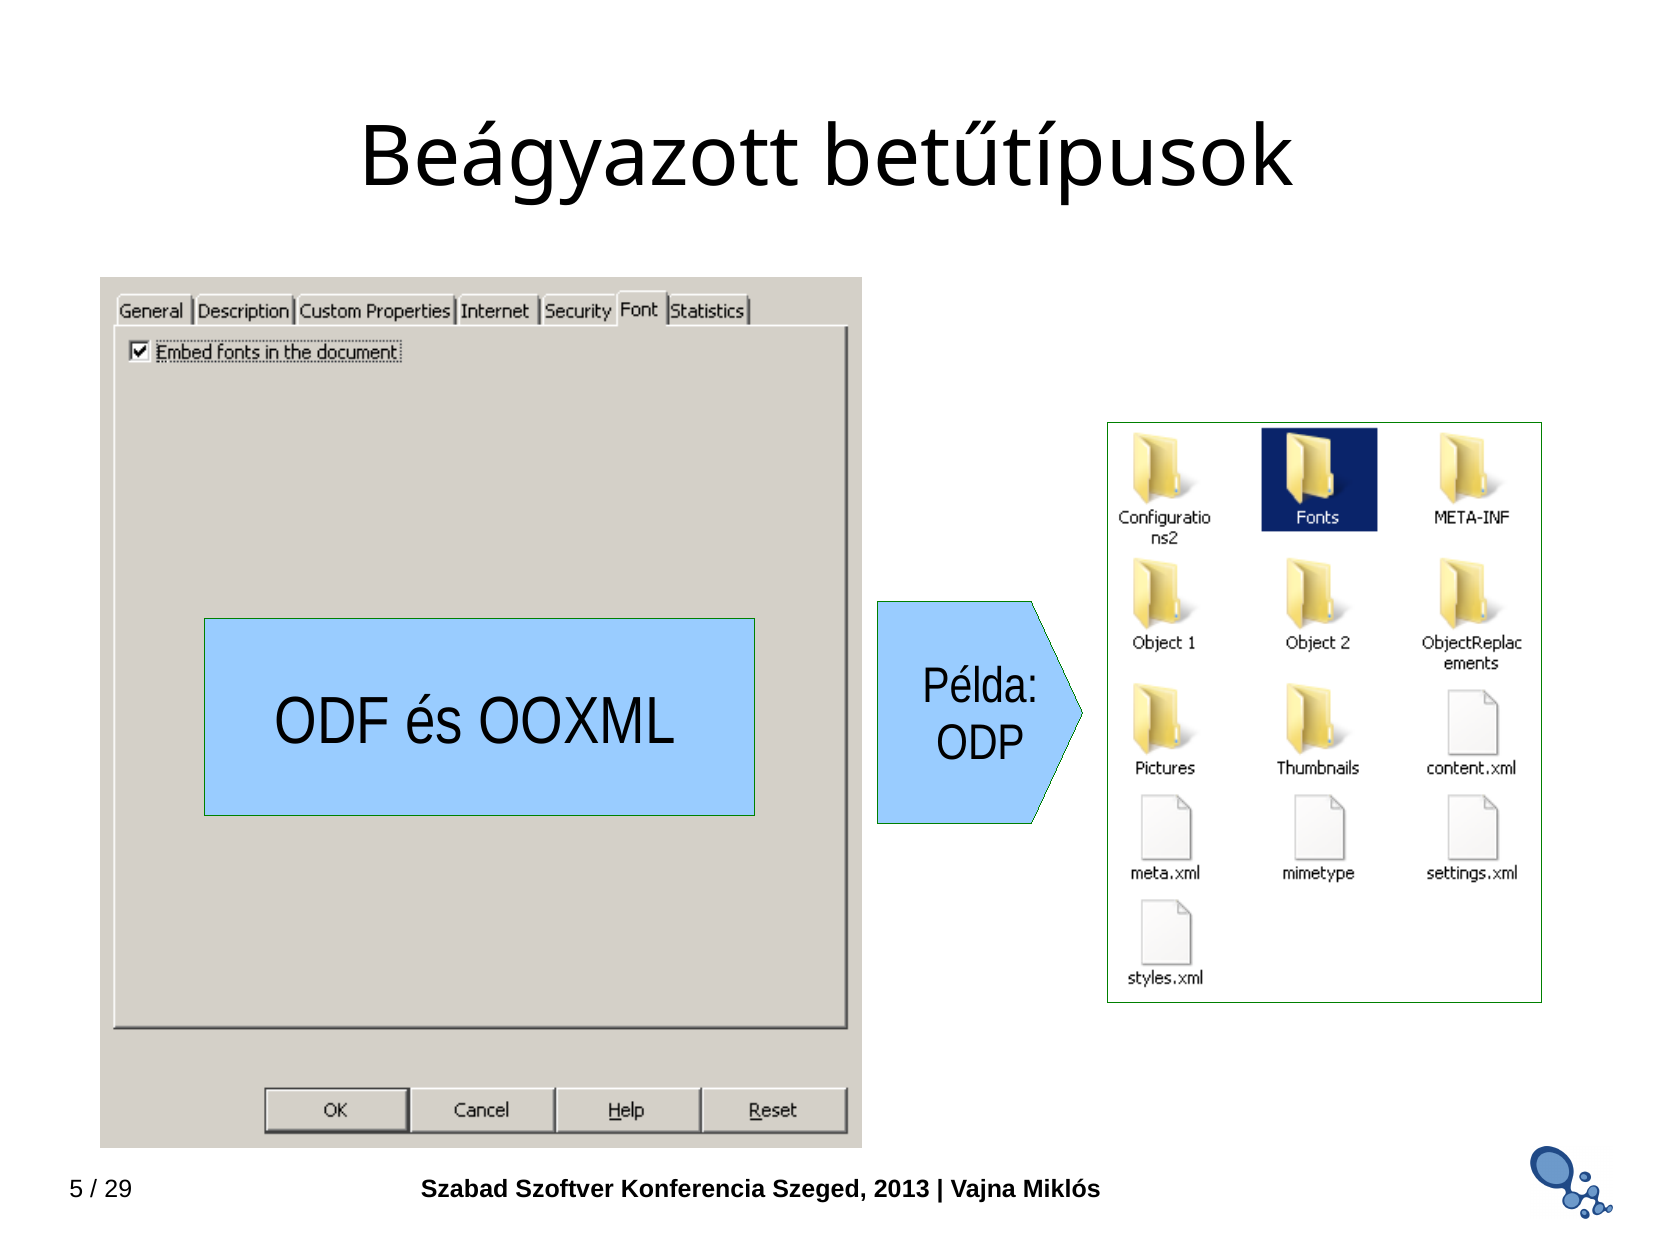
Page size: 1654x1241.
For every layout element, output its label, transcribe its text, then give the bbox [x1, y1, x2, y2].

text_box Példa: ODP [877, 601, 1083, 824]
picture [1530, 1146, 1613, 1219]
title Beágyazott betűtípusok [82, 49, 1571, 257]
picture [1107, 422, 1542, 1003]
text_box ODF és OOXML [236, 673, 692, 765]
picture [100, 277, 862, 1148]
text_box [204, 618, 755, 816]
